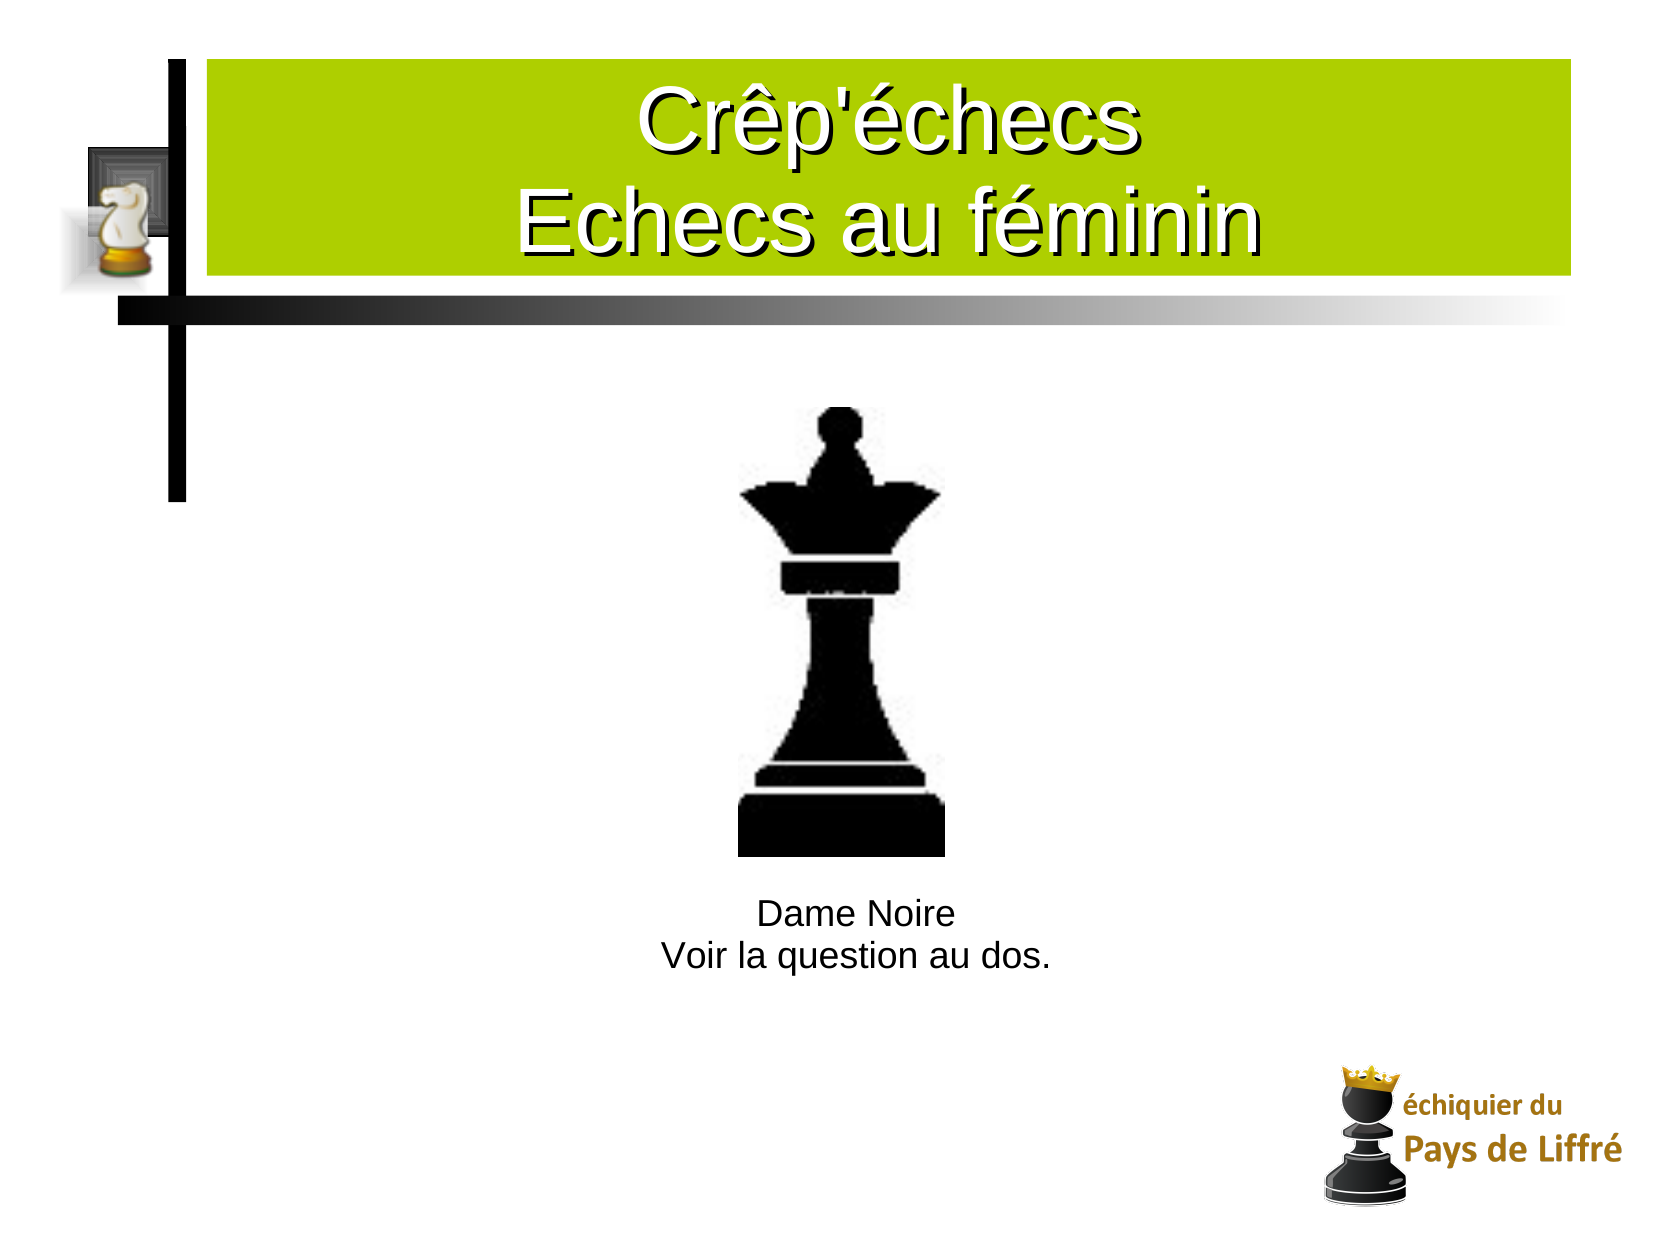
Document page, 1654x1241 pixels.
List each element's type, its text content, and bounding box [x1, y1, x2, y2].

title Crêp'échecs Echecs au féminin [206, 59, 1571, 276]
picture [72, 177, 168, 282]
picture [1323, 1060, 1624, 1211]
text_box Dame Noire Voir la question au dos. [324, 885, 1388, 985]
picture [738, 407, 945, 857]
